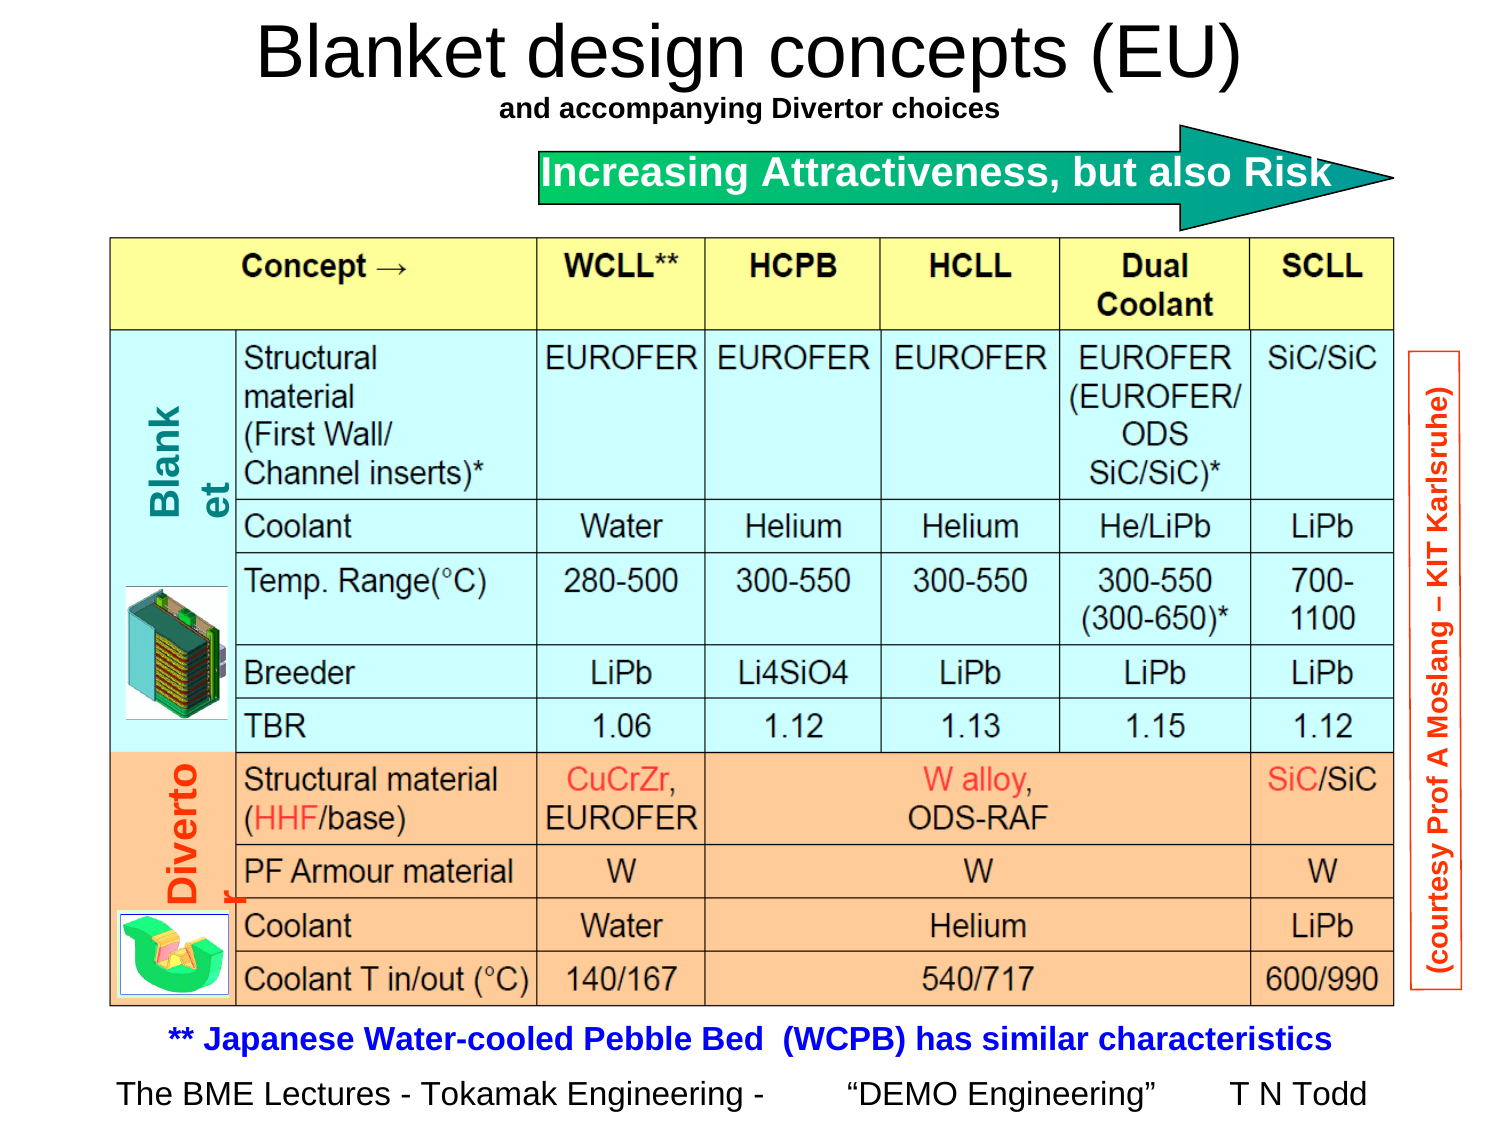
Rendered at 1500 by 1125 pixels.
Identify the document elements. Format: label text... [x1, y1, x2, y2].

text_box Increasing Attractiveness, but also Risk [494, 136, 1378, 217]
text_box Blanket design concepts (EU) and accompanying Divertor choices [0, 0, 1500, 138]
text_box Divertor [147, 746, 228, 922]
text_box Blanket [129, 368, 210, 535]
text_box (courtesy Prof A Moslang – KIT Karlsruhe) [1408, 351, 1462, 990]
text_box [1378, 174, 1394, 182]
text_box ** Japanese Water-cooled Pebble Bed (WCPB) has similar characteristics [153, 1009, 1359, 1065]
picture [105, 230, 1400, 1010]
